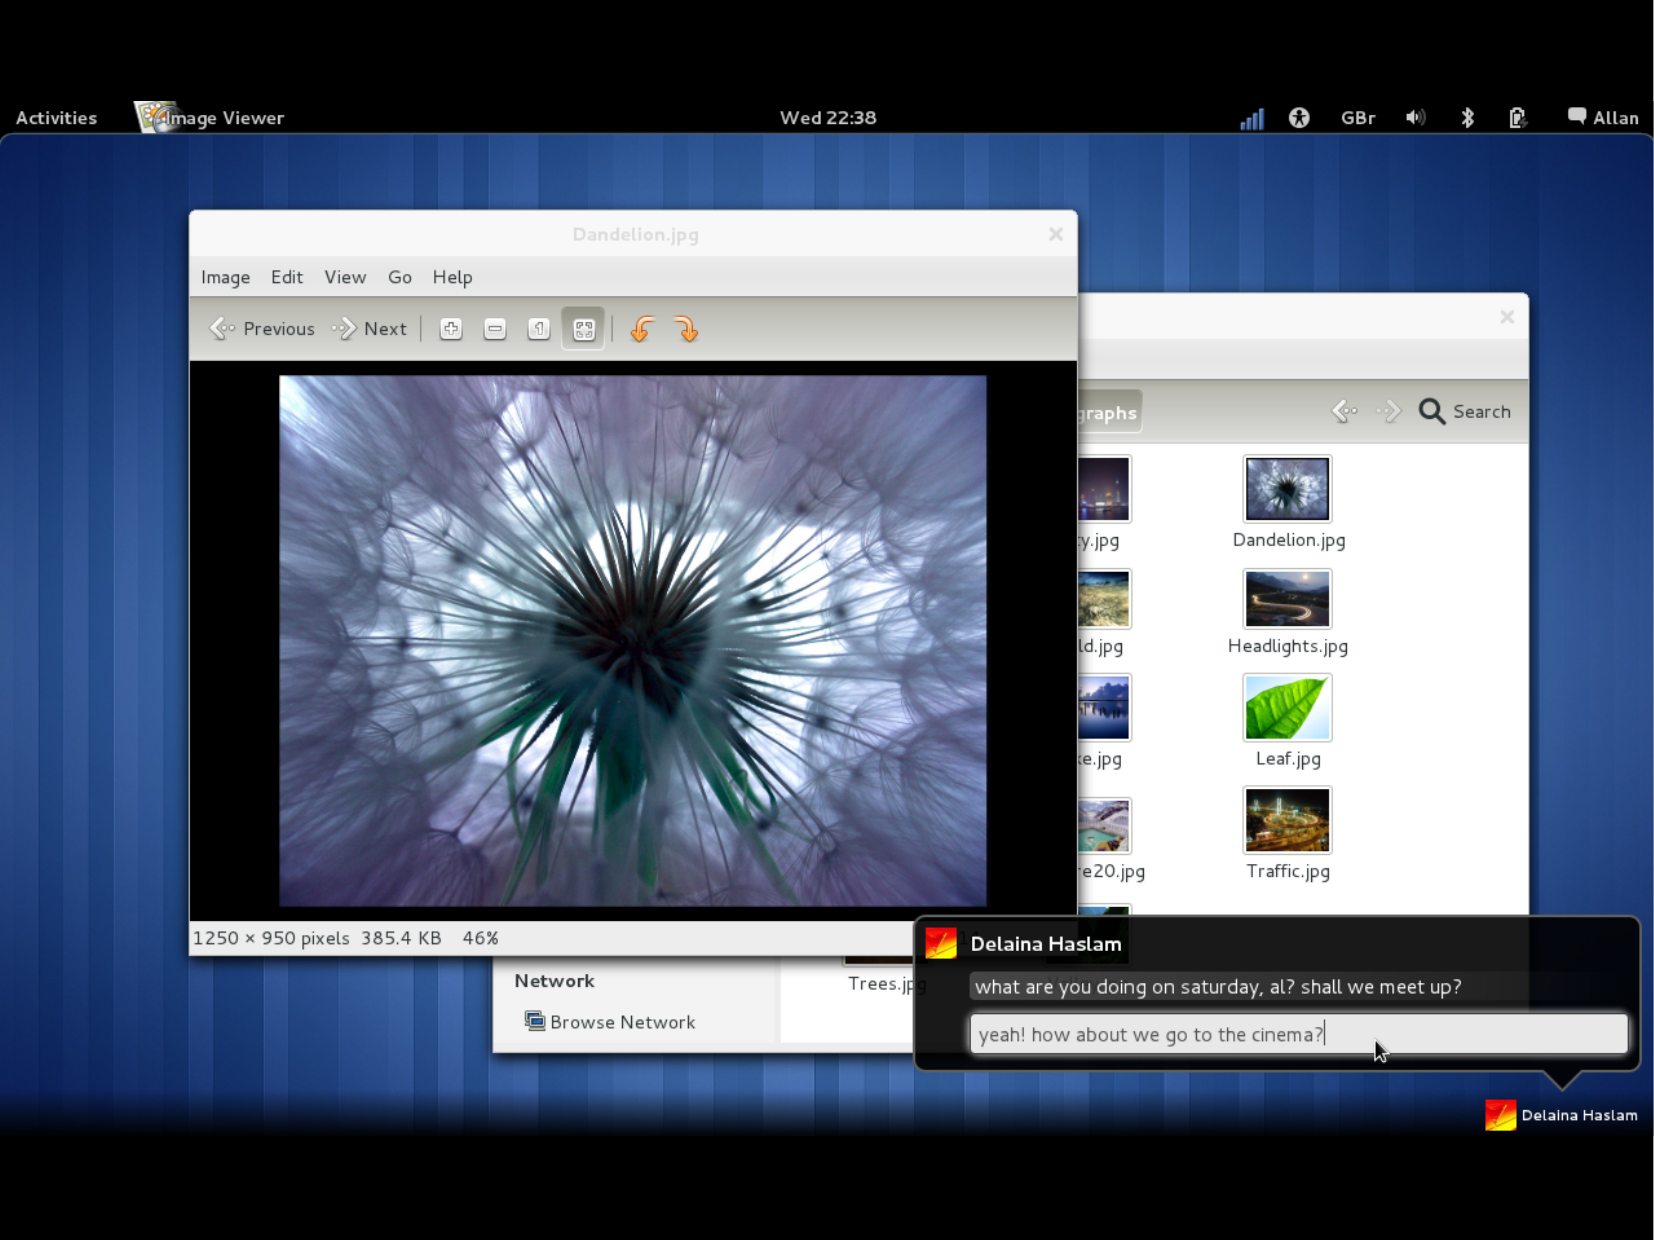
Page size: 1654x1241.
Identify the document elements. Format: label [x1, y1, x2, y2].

picture [0, 101, 1654, 1136]
